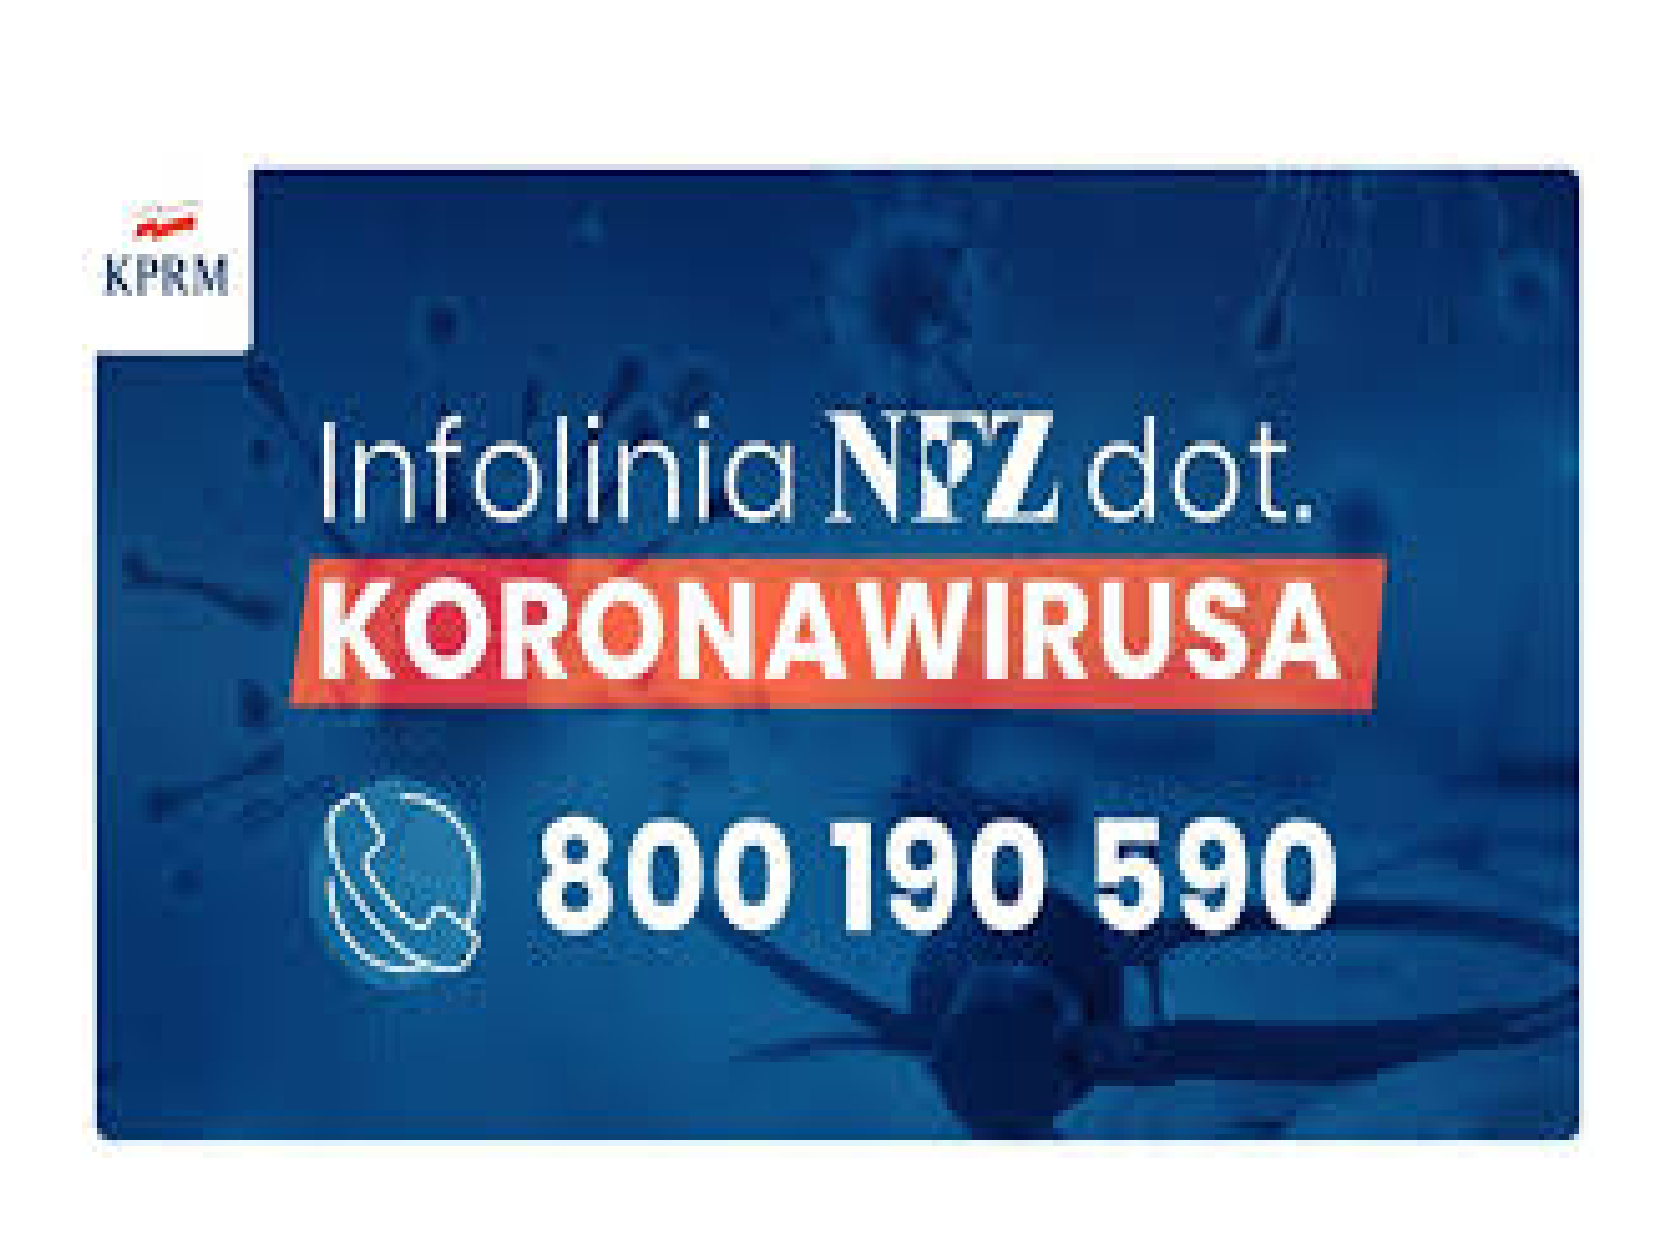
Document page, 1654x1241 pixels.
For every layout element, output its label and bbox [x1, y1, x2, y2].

picture [82, 153, 1595, 1158]
